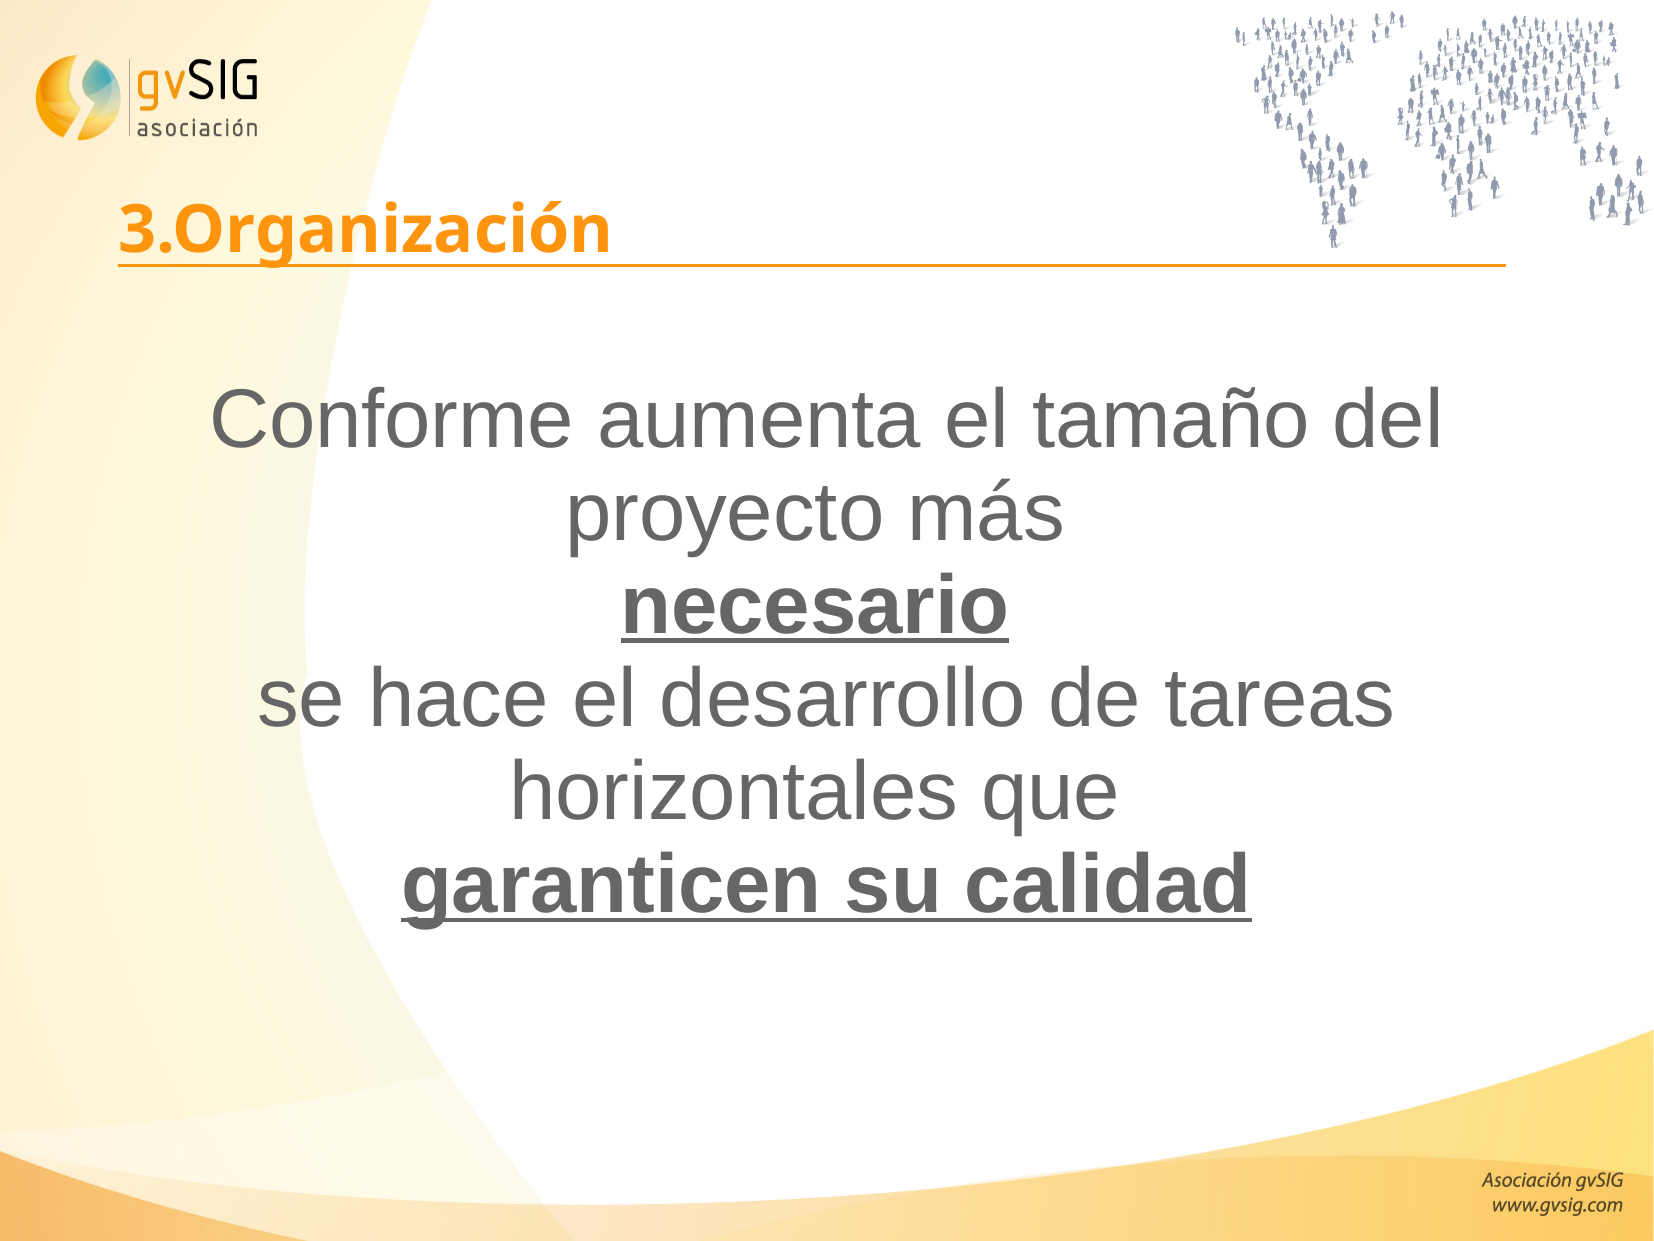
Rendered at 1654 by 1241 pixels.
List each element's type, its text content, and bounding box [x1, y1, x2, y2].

title 3.Organización [118, 177, 1607, 276]
text_box Conforme aumenta el tamaño del proyecto más necesario se hace el desarrollo de tareas horizontales que garanticen su calidad [147, 365, 1506, 1013]
picture [0, 0, 1654, 1241]
